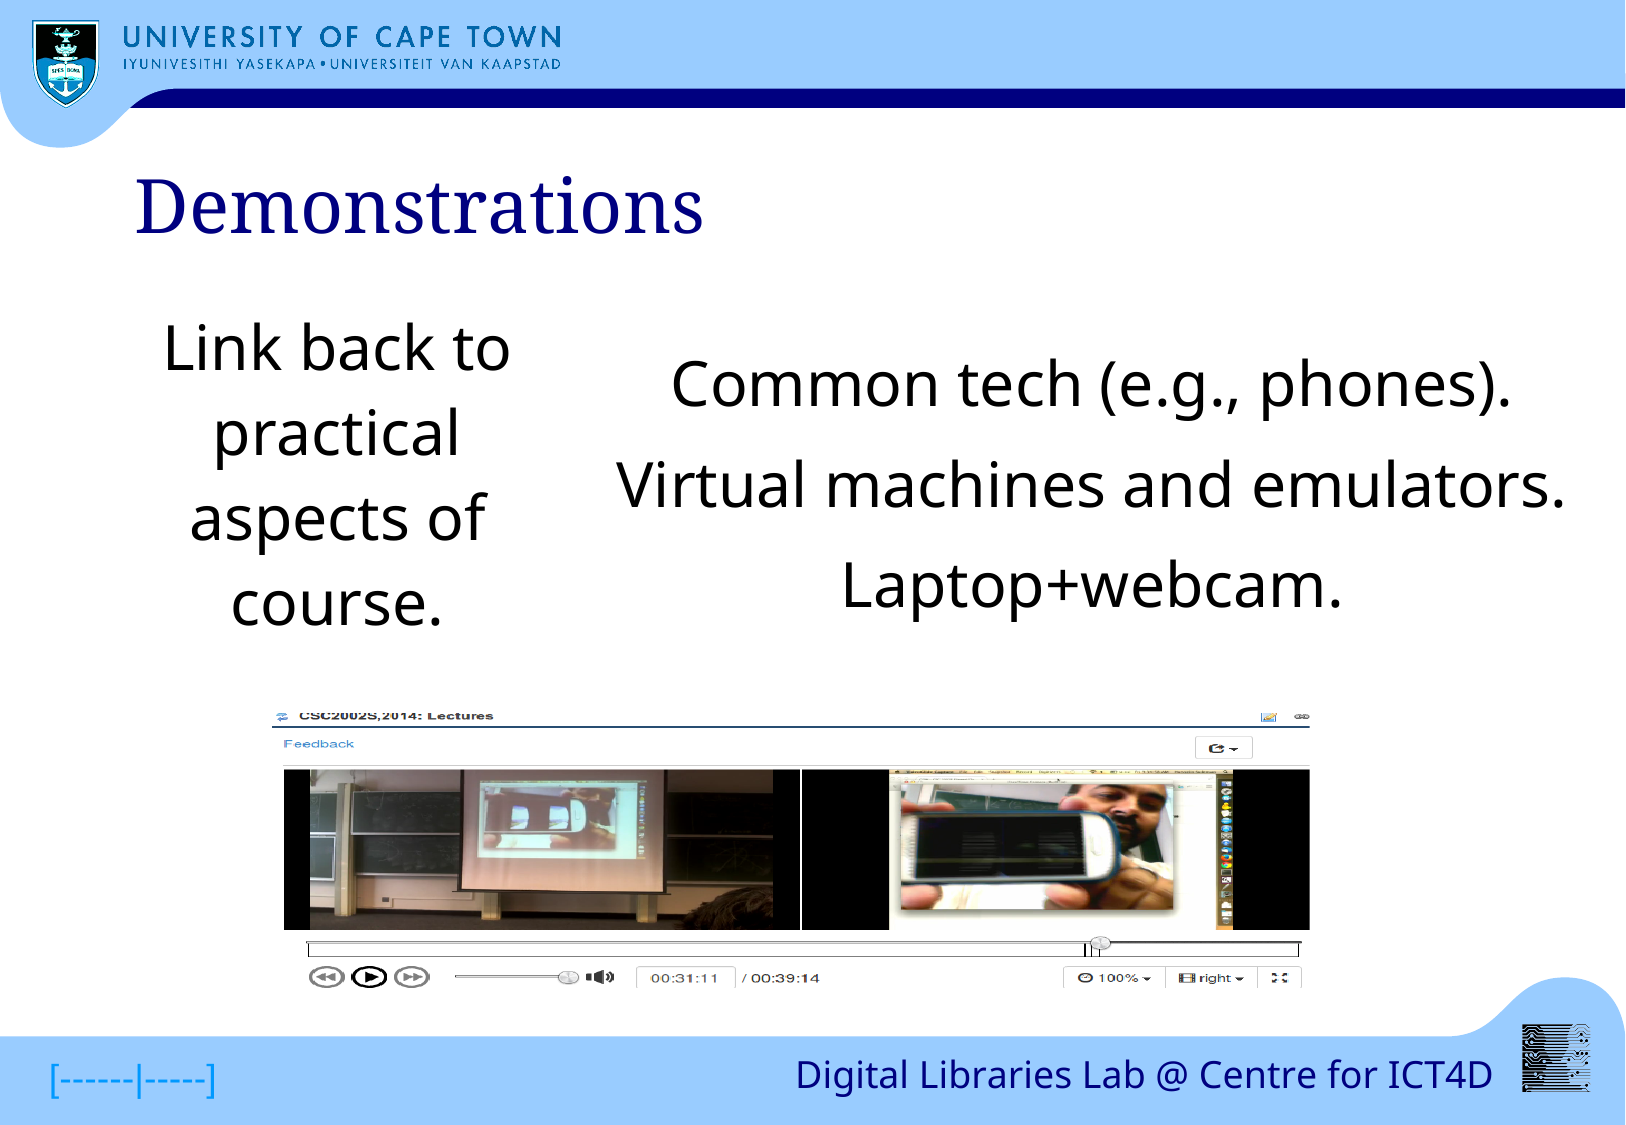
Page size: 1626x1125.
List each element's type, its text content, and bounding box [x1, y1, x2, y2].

text_box Link back to practical aspects of course. [128, 284, 547, 663]
picture [120, 23, 563, 71]
subtitle Common tech (e.g., phones). Virtual machines and emulators. Laptop+webcam. [604, 296, 1581, 670]
title Demonstrations [134, 140, 1571, 268]
picture [32, 20, 100, 109]
picture [1522, 1024, 1591, 1092]
picture [261, 713, 1310, 988]
text_box [------|-----] [34, 1046, 663, 1112]
